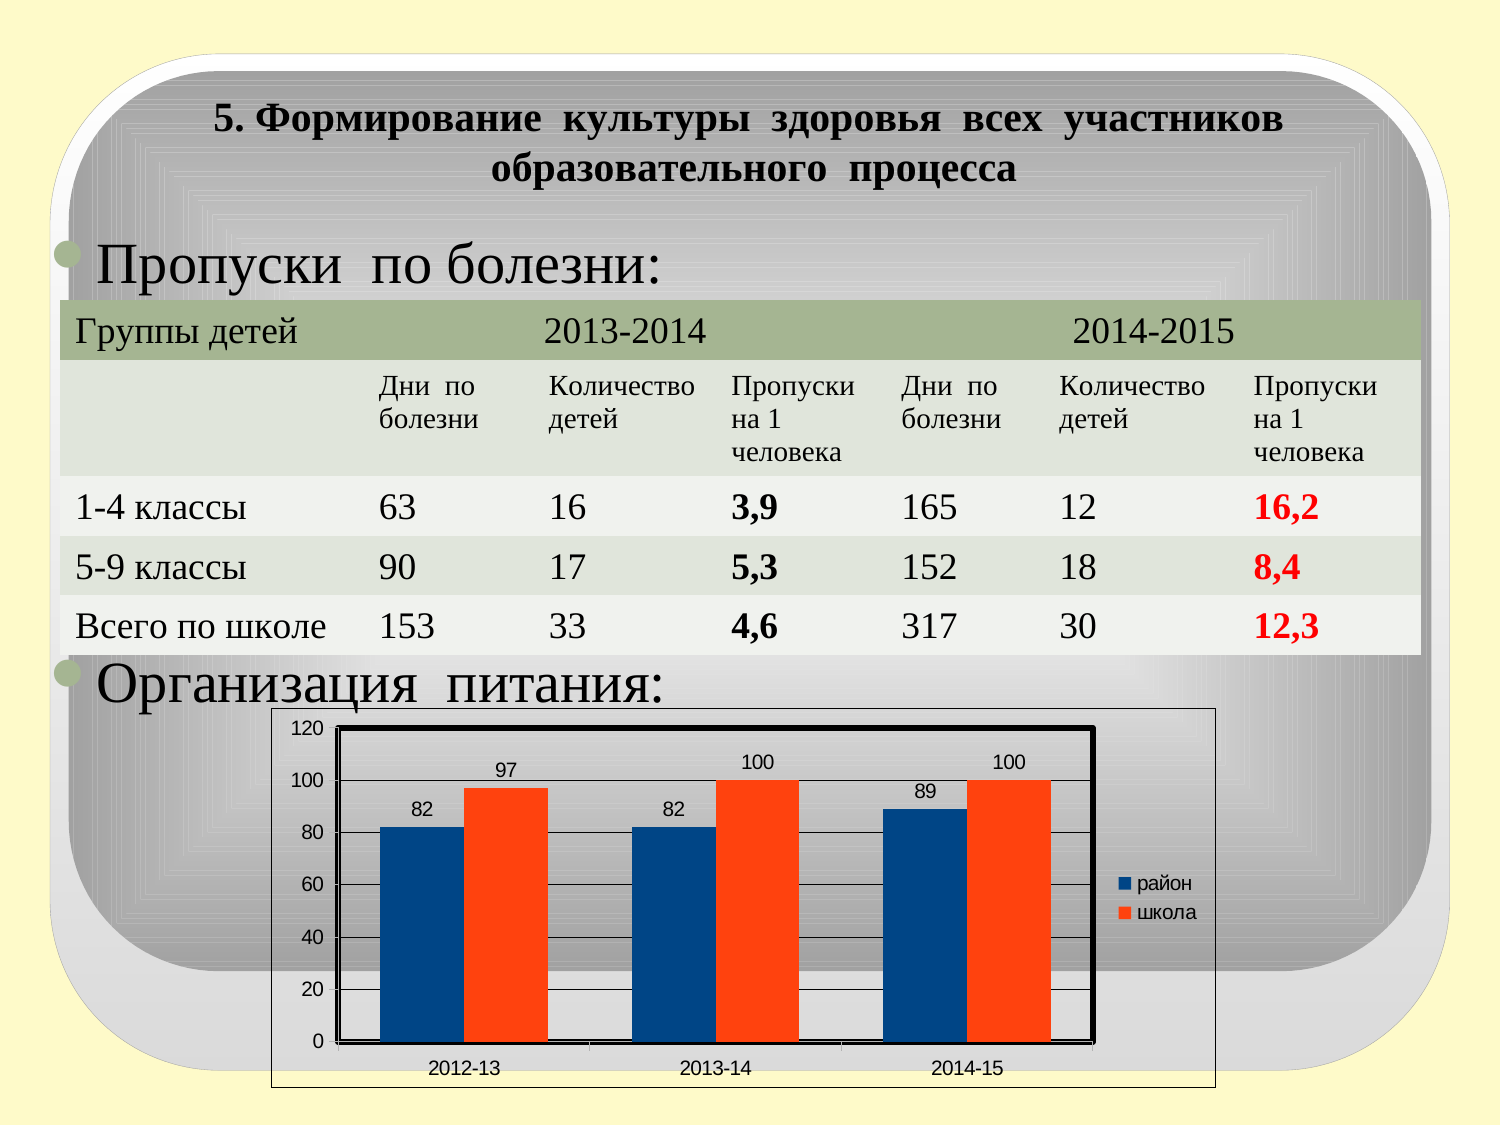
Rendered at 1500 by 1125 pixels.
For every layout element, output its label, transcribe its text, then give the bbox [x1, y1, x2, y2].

table_cell [60, 360, 364, 476]
table_cell 153 [364, 595, 534, 655]
table_cell Количество детей [1044, 360, 1239, 476]
table_cell 18 [1044, 536, 1239, 595]
table_cell 63 [364, 476, 534, 536]
table_cell 4,6 [716, 595, 886, 655]
table_cell Дни по болезни [364, 360, 534, 476]
table_cell 152 [886, 536, 1044, 595]
table_header 2013-2014 [364, 300, 886, 360]
table_cell 317 [886, 595, 1044, 655]
table_cell 5,3 [716, 536, 886, 595]
table_cell 8,4 [1239, 536, 1421, 595]
table_cell 30 [1044, 595, 1239, 655]
table_cell 3,9 [716, 476, 886, 536]
table_cell Всего по школе [60, 595, 364, 655]
table_header Группы детей [60, 300, 364, 360]
table_cell 16 [534, 476, 716, 536]
table_cell 12,3 [1239, 595, 1421, 655]
table_cell 90 [364, 536, 534, 595]
chart [271, 708, 1216, 1088]
table_cell 5-9 классы [60, 536, 364, 595]
table_cell 17 [534, 536, 716, 595]
table_cell Пропуски на 1 человека [1239, 360, 1421, 476]
table_header 2014-2015 [886, 300, 1421, 360]
table_cell 33 [534, 595, 716, 655]
table_cell Количество детей [534, 360, 716, 476]
table_cell 1-4 классы [60, 476, 364, 536]
table_cell Дни по болезни [886, 360, 1044, 476]
text_box 5. Формирование культуры здоровья всех участников образовательного процесса Пропуски по болезни: Организация питания: [35, 82, 1430, 1102]
table_cell 12 [1044, 476, 1239, 536]
table_cell 165 [886, 476, 1044, 536]
table_cell 16,2 [1239, 476, 1421, 536]
table_cell Пропуски на 1 человека [716, 360, 886, 476]
